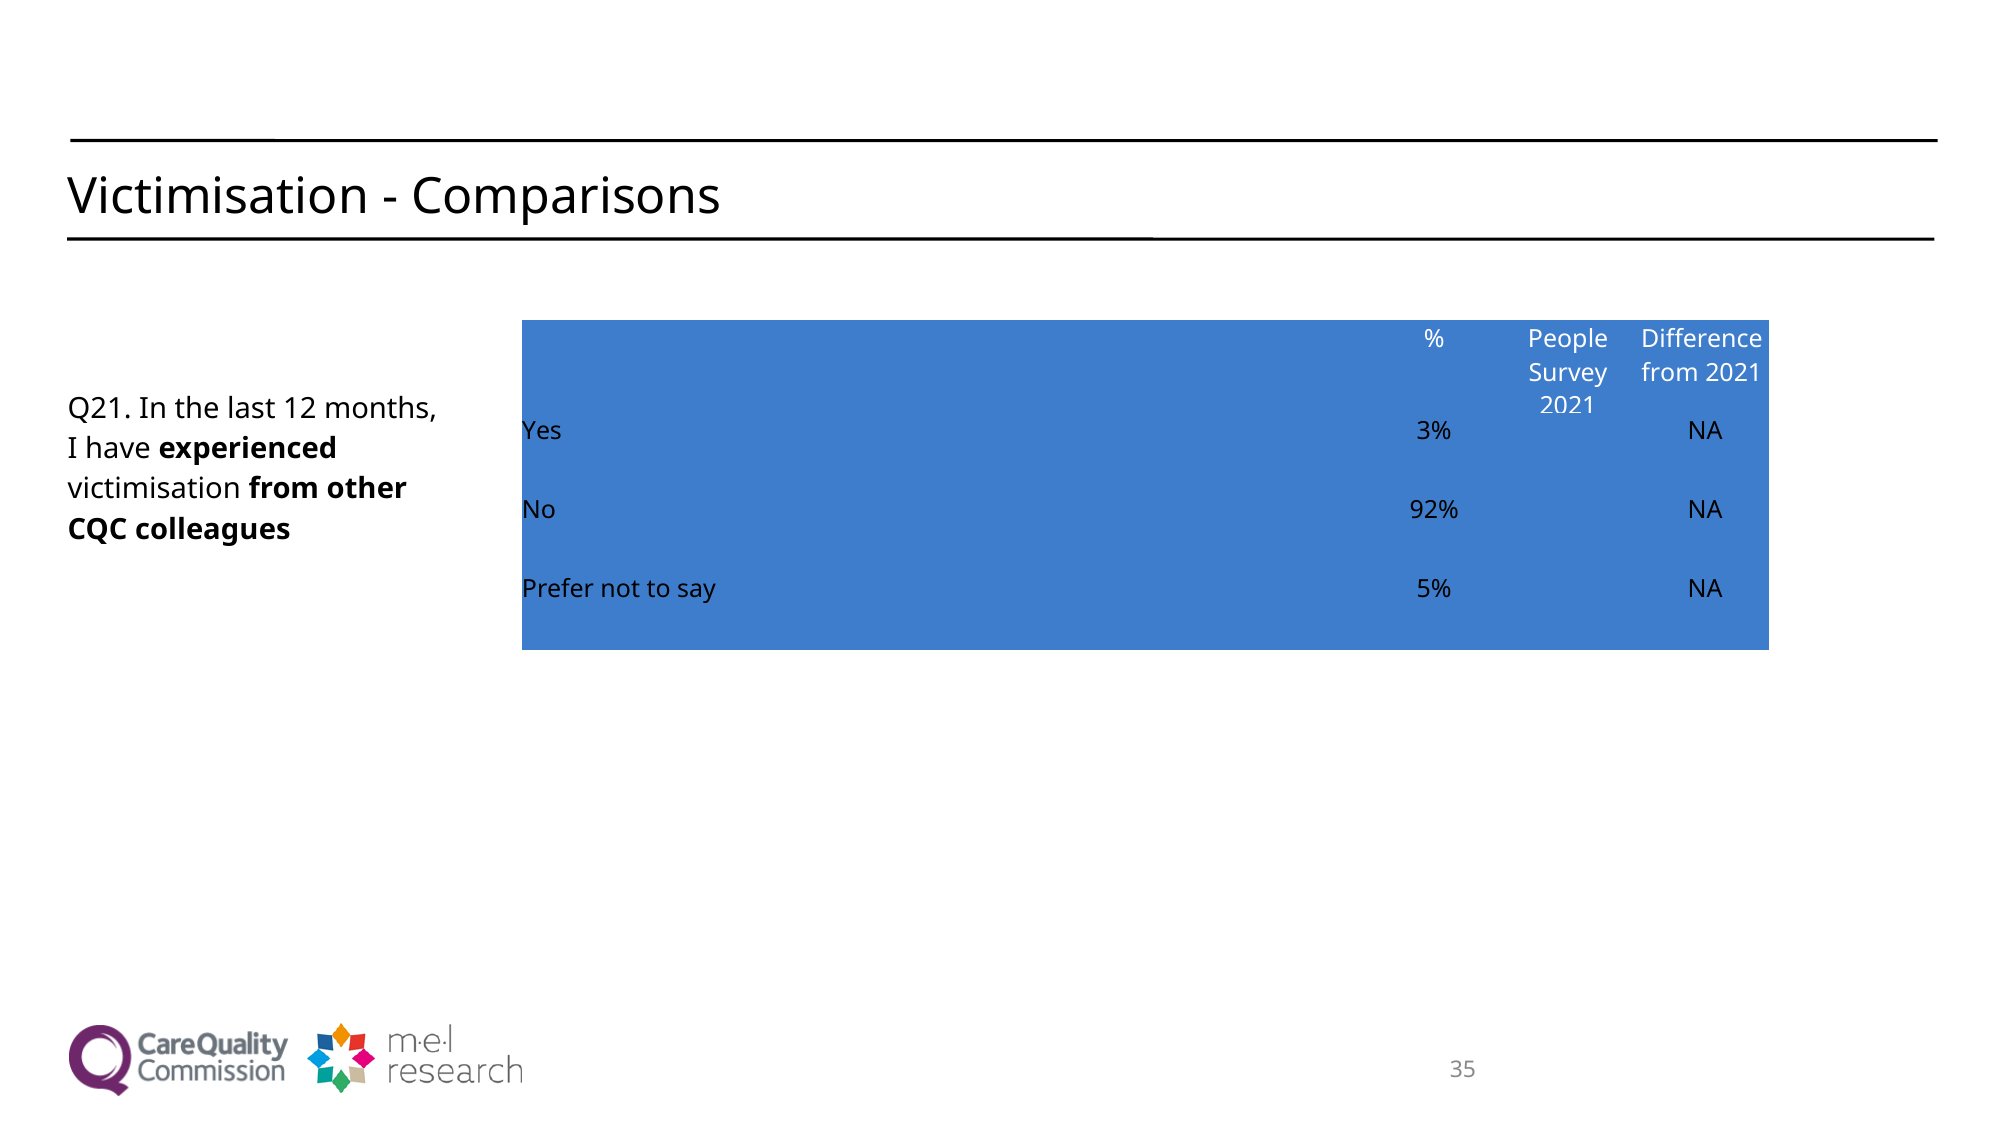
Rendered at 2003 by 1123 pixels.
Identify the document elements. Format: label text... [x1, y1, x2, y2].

table_cell [1501, 571, 1635, 650]
table_cell Prefer not to say [522, 571, 1367, 650]
table_cell NA [1635, 571, 1769, 650]
table_cell 5% [1367, 571, 1501, 650]
text_box 35 [1434, 1039, 1902, 1100]
table_cell 3% [1367, 413, 1501, 492]
text_box Q21. In the last 12 months, I have experienced victimisation from other CQC colleagues [68, 382, 446, 545]
table_header [522, 320, 1367, 413]
picture [307, 1023, 522, 1093]
table_cell NA [1635, 413, 1769, 492]
table_cell No [522, 492, 1367, 571]
title Victimisation - Comparisons [67, 143, 1938, 232]
picture [67, 1023, 291, 1099]
table_cell 92% [1367, 492, 1501, 571]
table_cell [1501, 492, 1635, 571]
table_header Difference from 2021 [1635, 320, 1769, 413]
table_header People Survey 2021 [1501, 320, 1635, 413]
table_cell Yes [522, 413, 1367, 492]
table_cell [1501, 413, 1635, 492]
table_header % [1367, 320, 1501, 413]
table_cell NA [1635, 492, 1769, 571]
